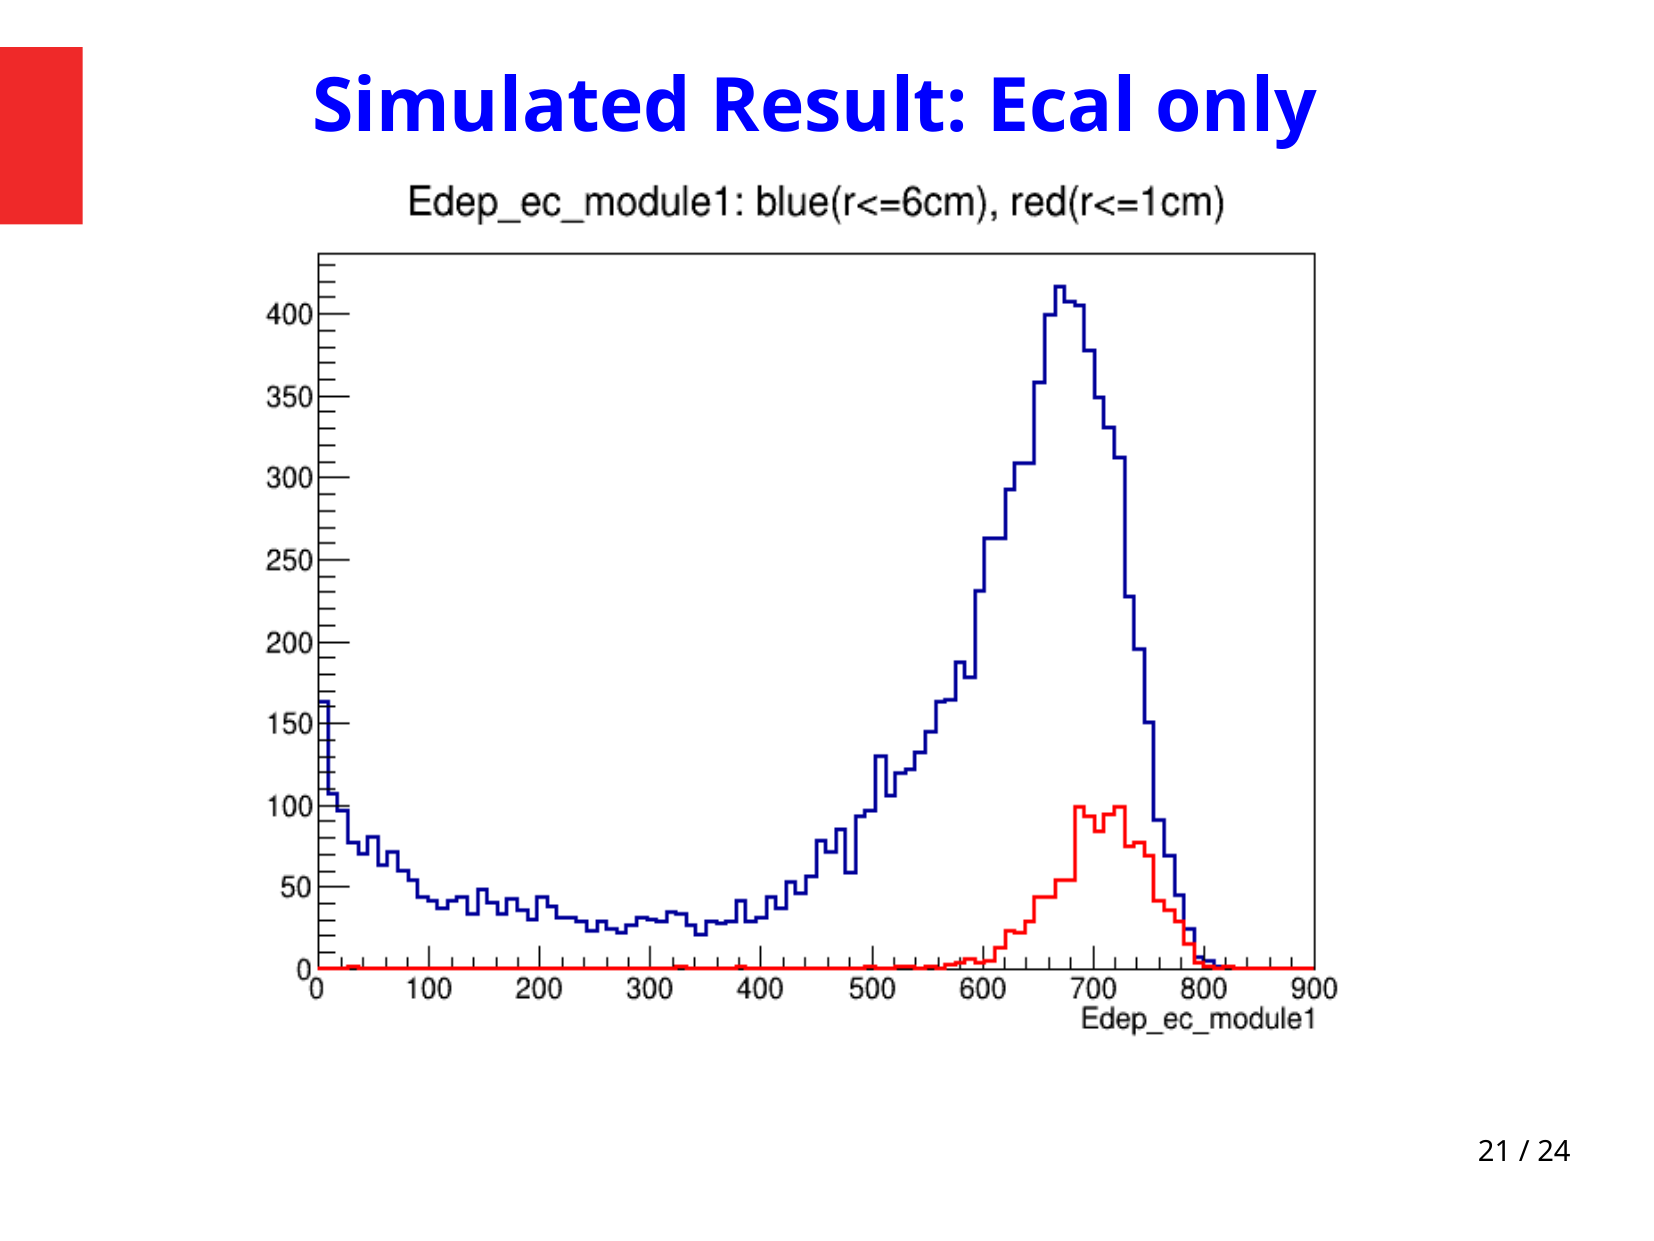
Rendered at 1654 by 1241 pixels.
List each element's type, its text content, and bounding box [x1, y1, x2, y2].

title Simulated Result: Ecal only [88, 51, 1542, 154]
picture [195, 165, 1439, 1059]
